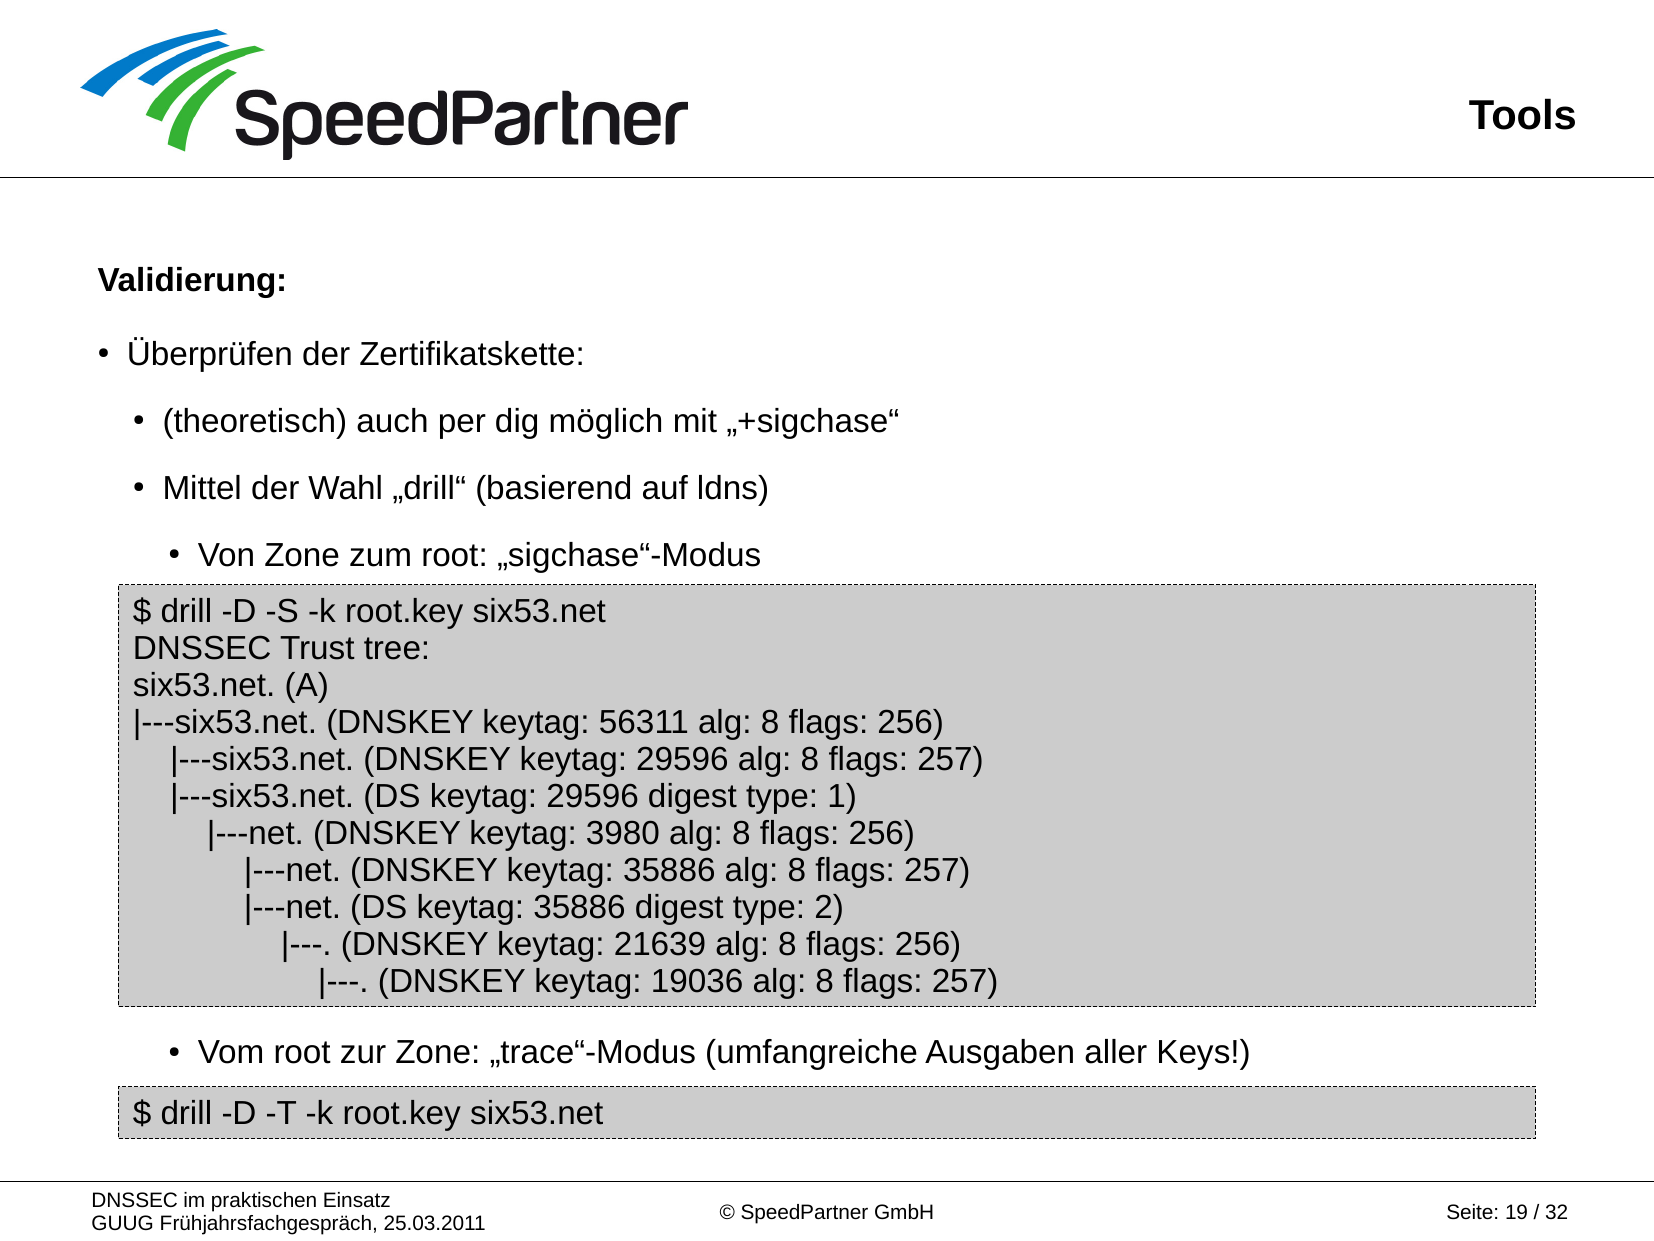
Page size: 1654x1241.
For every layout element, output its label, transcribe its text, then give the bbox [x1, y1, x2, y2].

title Tools [590, 70, 1577, 160]
picture [80, 29, 688, 160]
text_box $ drill -D -S -k root.key six53.net DNSSEC Trust tree: six53.net. (A) |---six53.net. (DNSKEY keytag: 56311 alg: 8 flags: 256) |---six53.net. (DNSKEY keytag: 29596 alg: 8 flags: 257) |---six53.net. (DS keytag: 29596 digest type: 1) |---net. (DNSKEY keytag: 3980 alg: 8 flags: 256) |---net. (DNSKEY keytag: 35886 alg: 8 flags: 257) |---net. (DS keytag: 35886 digest type: 2) |---. (DNSKEY keytag: 21639 alg: 8 flags: 256) |---. (DNSKEY keytag: 19036 alg: 8 flags: 257) [118, 584, 1536, 1007]
text_box $ drill -D -T -k root.key six53.net [118, 1086, 1536, 1139]
text_box Validierung: Überprüfen der Zertifikatskette: (theoretisch) auch per dig möglich mit „+sigchase“ Mittel der Wahl „drill“ (basierend auf ldns) Von Zone zum root: „sigchase“-Modus Vom root zur Zone: „trace“-Modus (umfangreiche Ausgaben aller Keys!) [82, 253, 1565, 1151]
